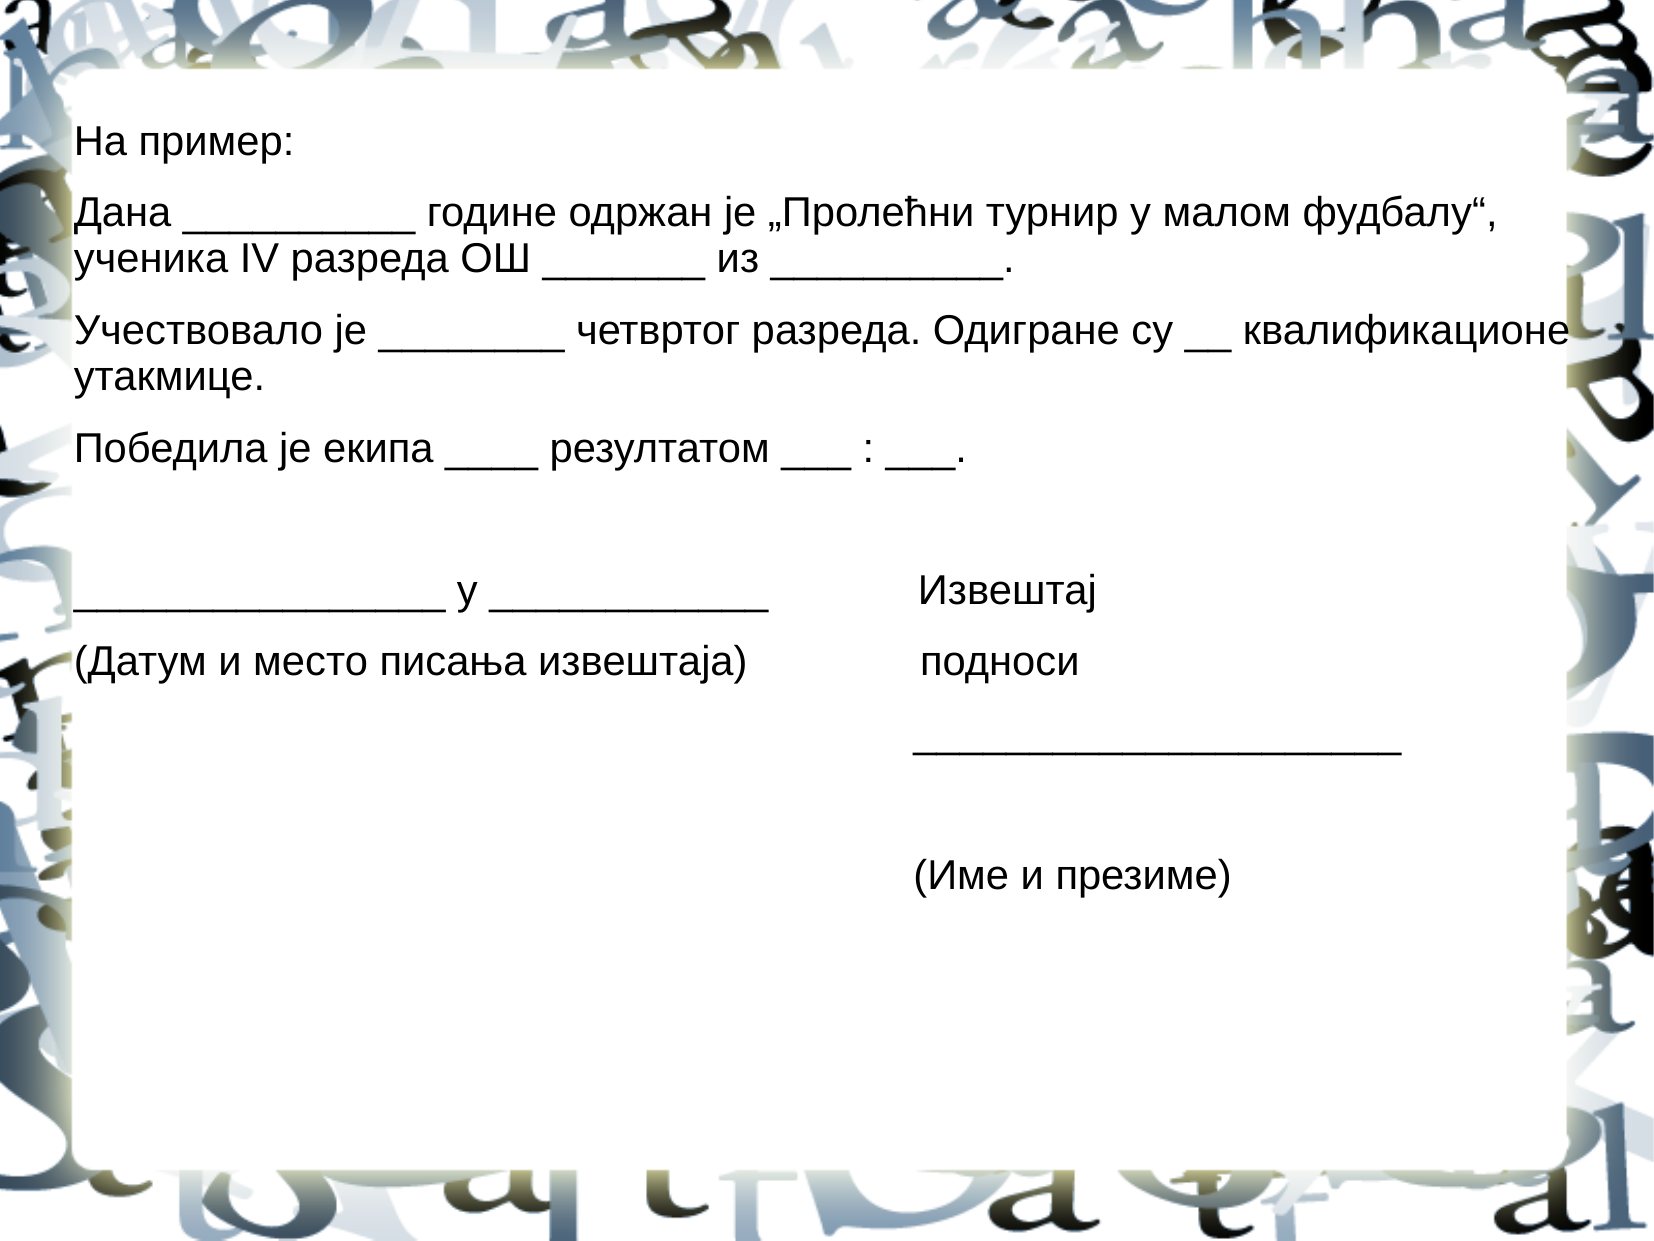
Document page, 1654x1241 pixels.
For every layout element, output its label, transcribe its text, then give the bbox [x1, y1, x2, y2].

picture [0, 0, 1654, 1241]
text_box На пример: Дана __________ године одржан је „Пролећни турнир у малом фудбалу“, ученика IV разреда ОШ _______ из __________. Учествовало је ________ четвртог разреда. Одигране су __ квалификационе утакмице. Победила је екипа ____ резултатом ___ : ___. ________________ у ____________ Извештај (Датум и место писања извештаја) подноси _____________________ (Име и презиме) [59, 110, 1595, 1123]
